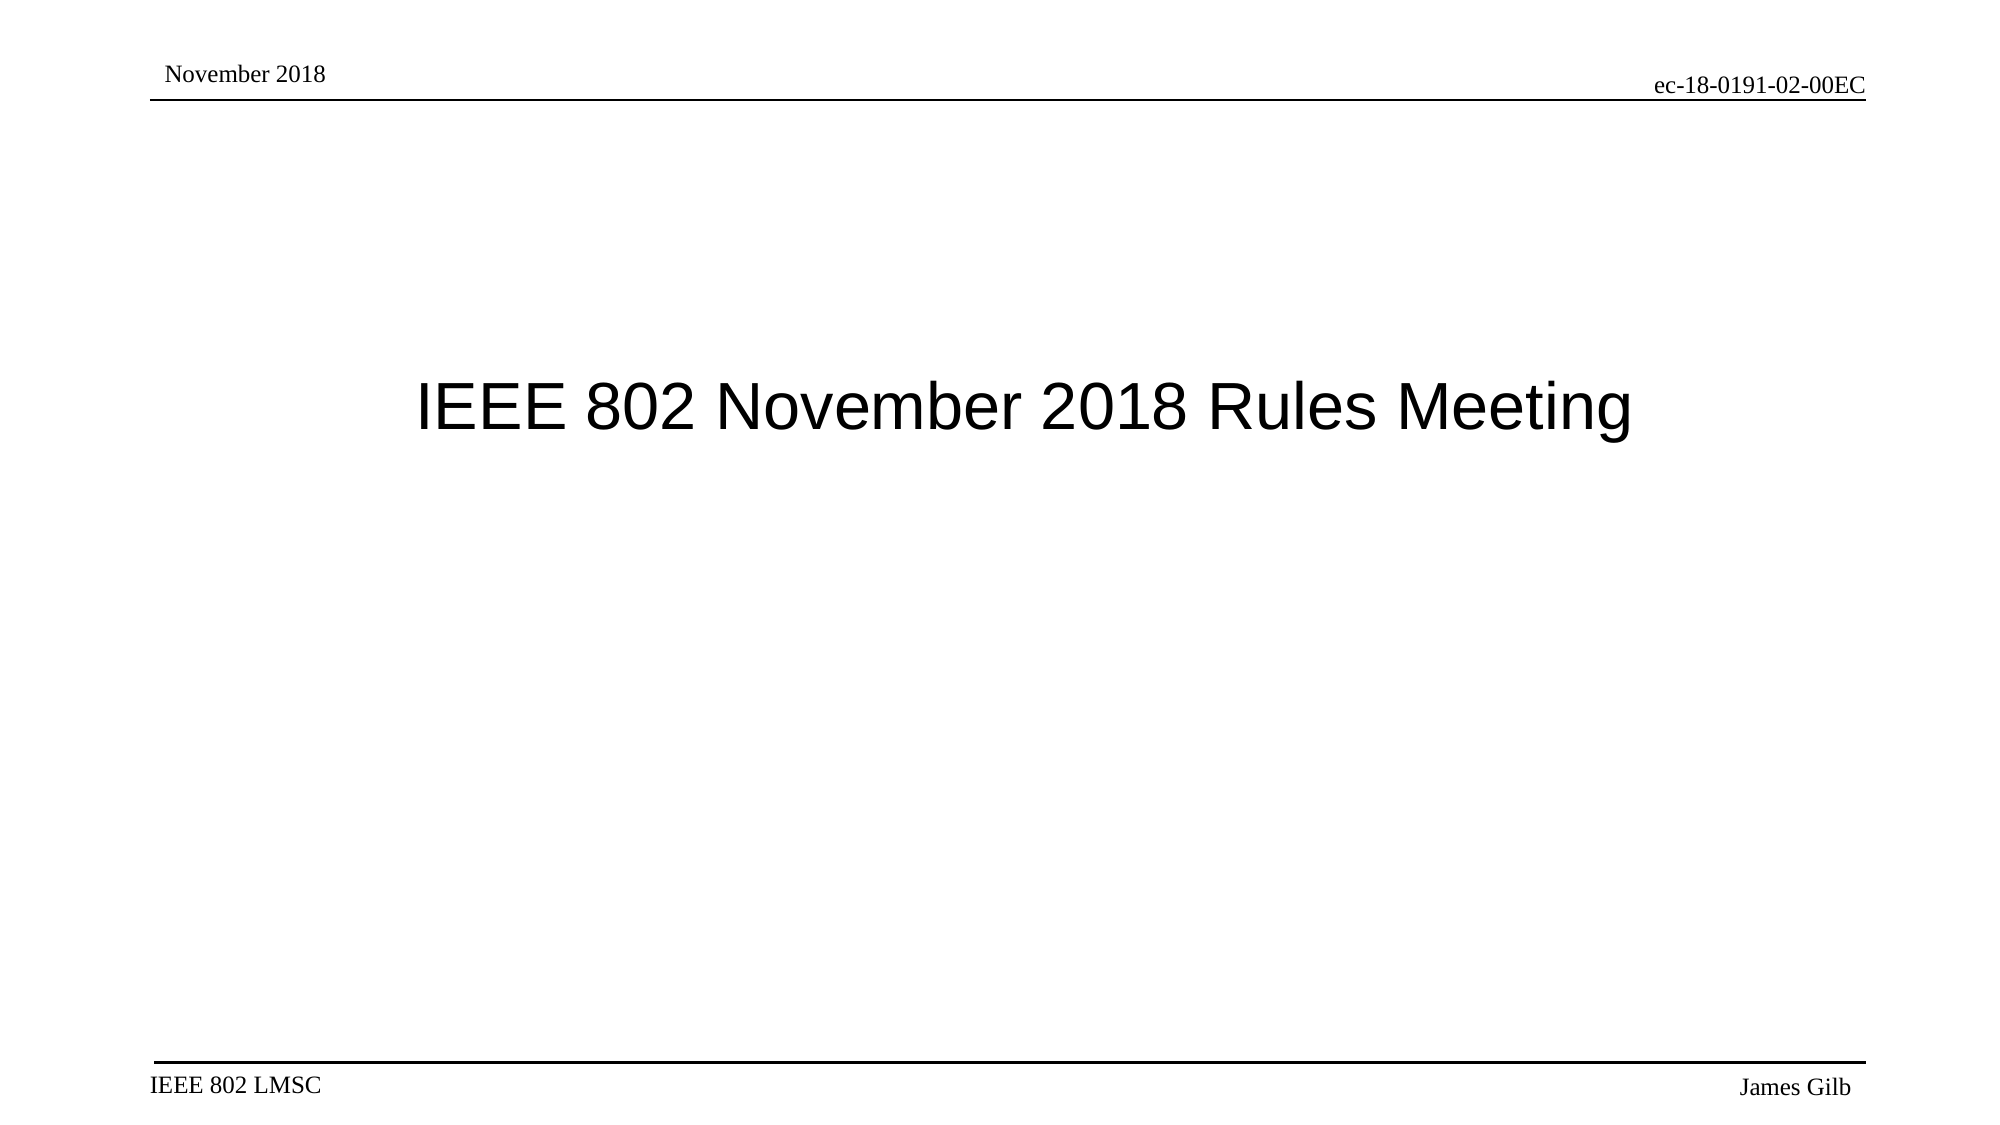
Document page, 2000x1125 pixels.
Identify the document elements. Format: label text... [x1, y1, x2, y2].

subtitle IEEE 802 November 2018 Rules Meeting [149, 112, 1900, 693]
